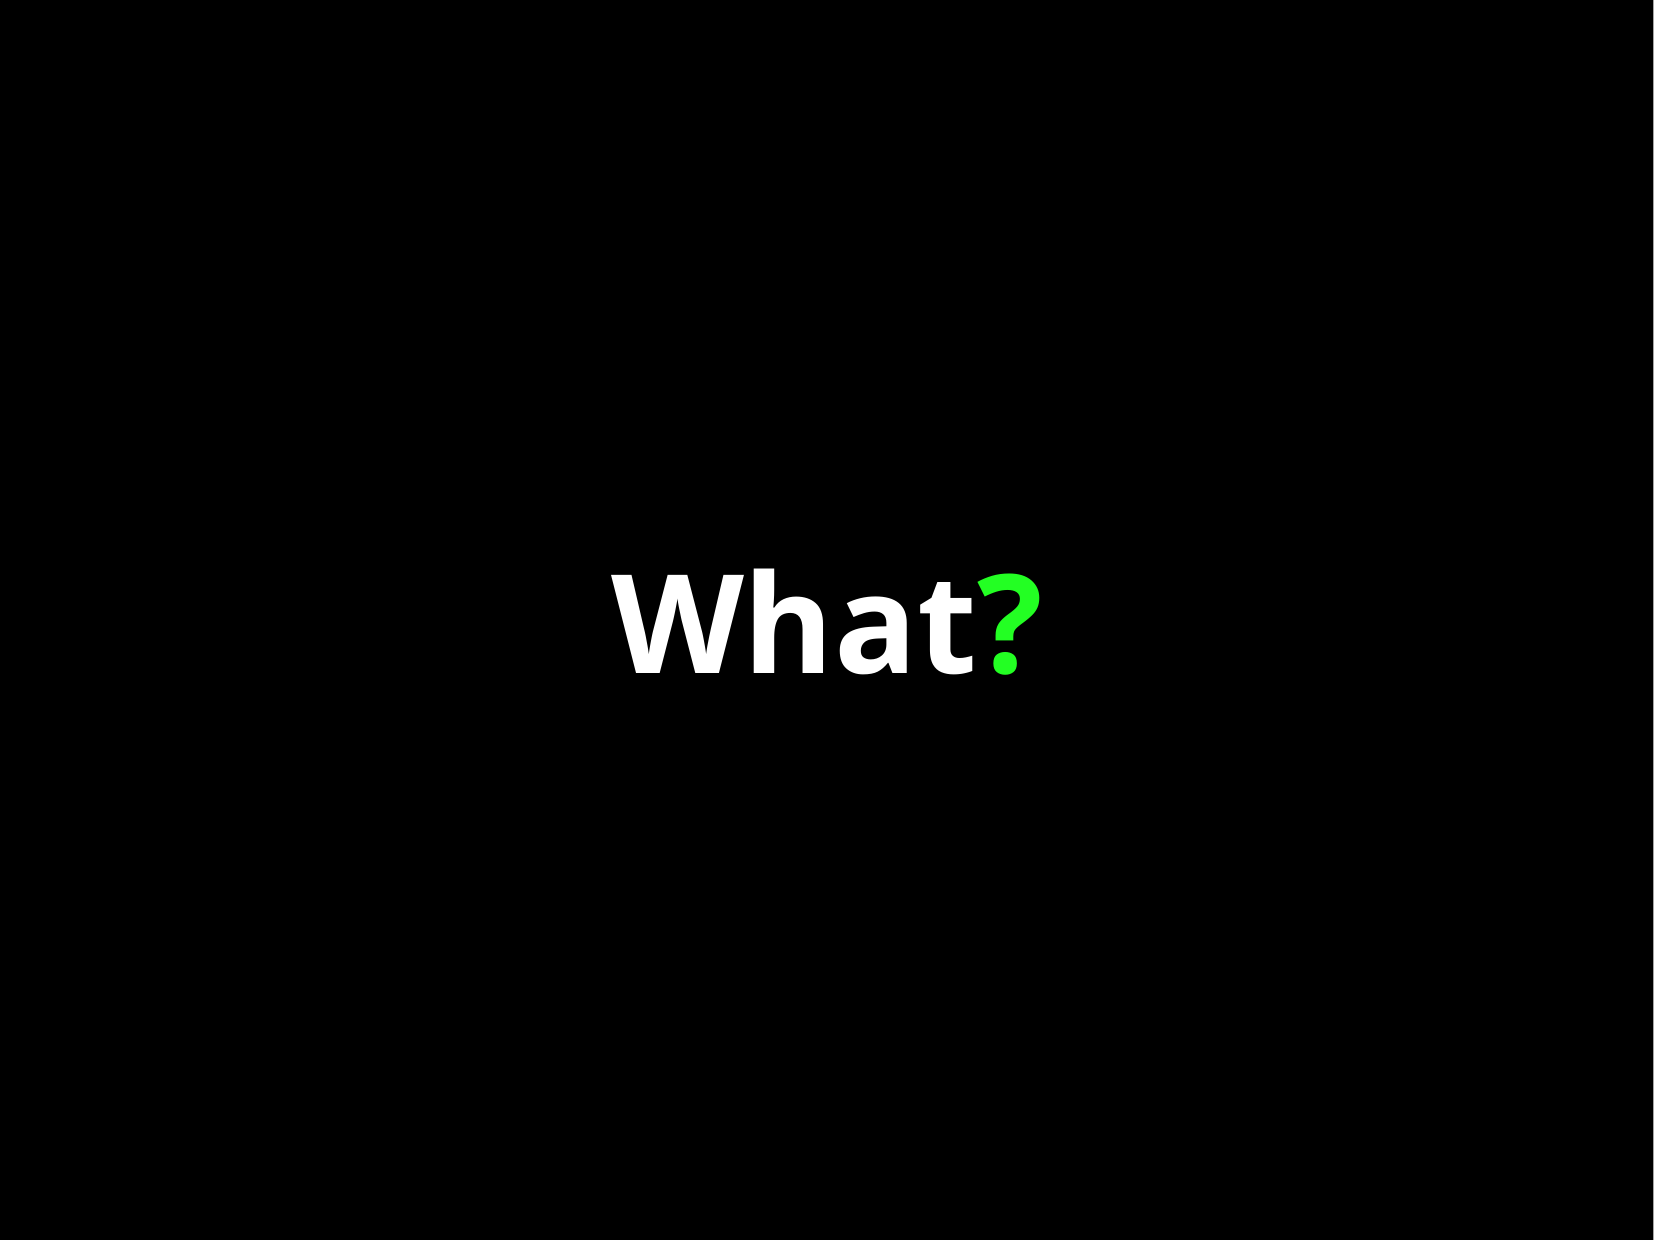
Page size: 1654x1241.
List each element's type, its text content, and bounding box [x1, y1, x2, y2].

title What? [82, 516, 1571, 724]
